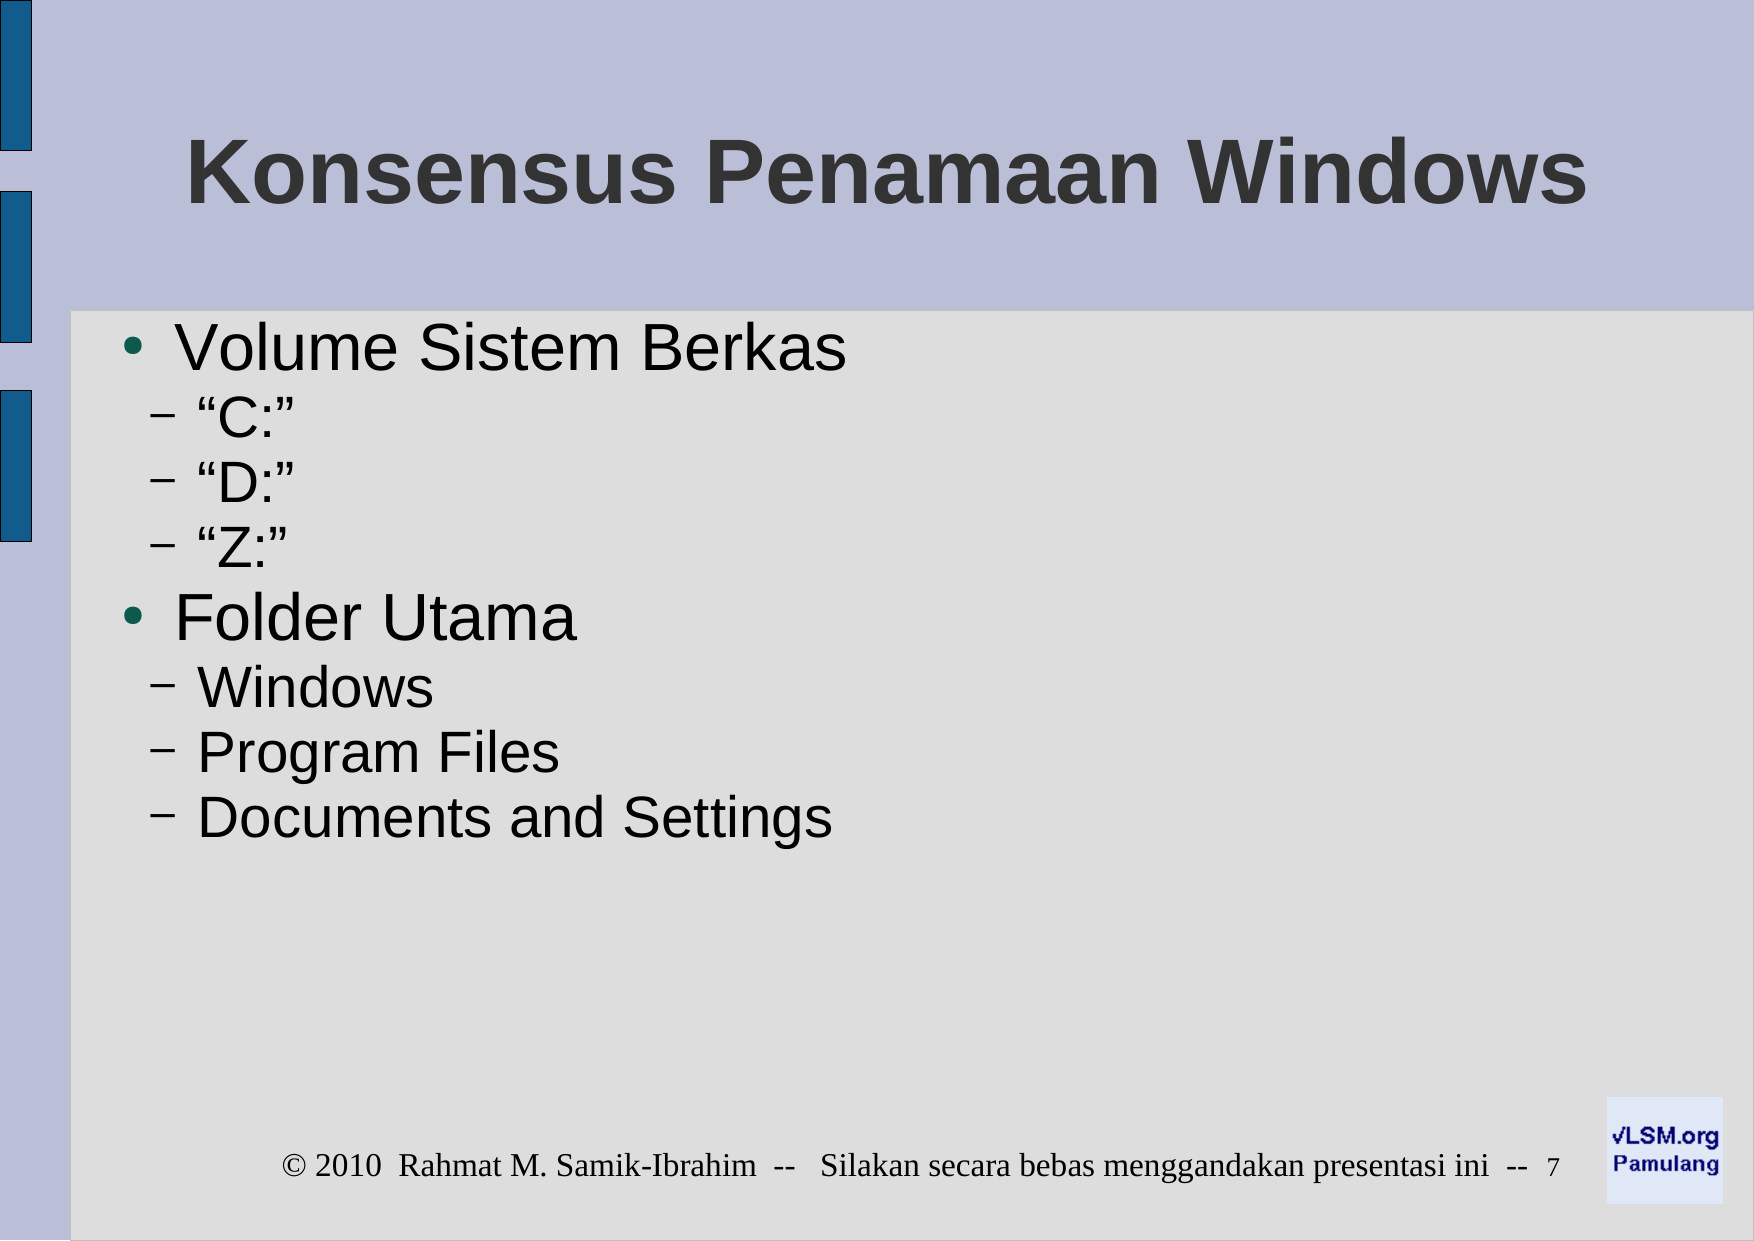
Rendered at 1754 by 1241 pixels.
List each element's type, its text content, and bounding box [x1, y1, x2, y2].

title Konsensus Penamaan Windows [77, 99, 1700, 244]
list Volume Sistem Berkas “C:” “D:” “Z:” Folder Utama Windows Program Files Documents and Settings [103, 310, 1674, 1102]
picture [1607, 1097, 1723, 1204]
